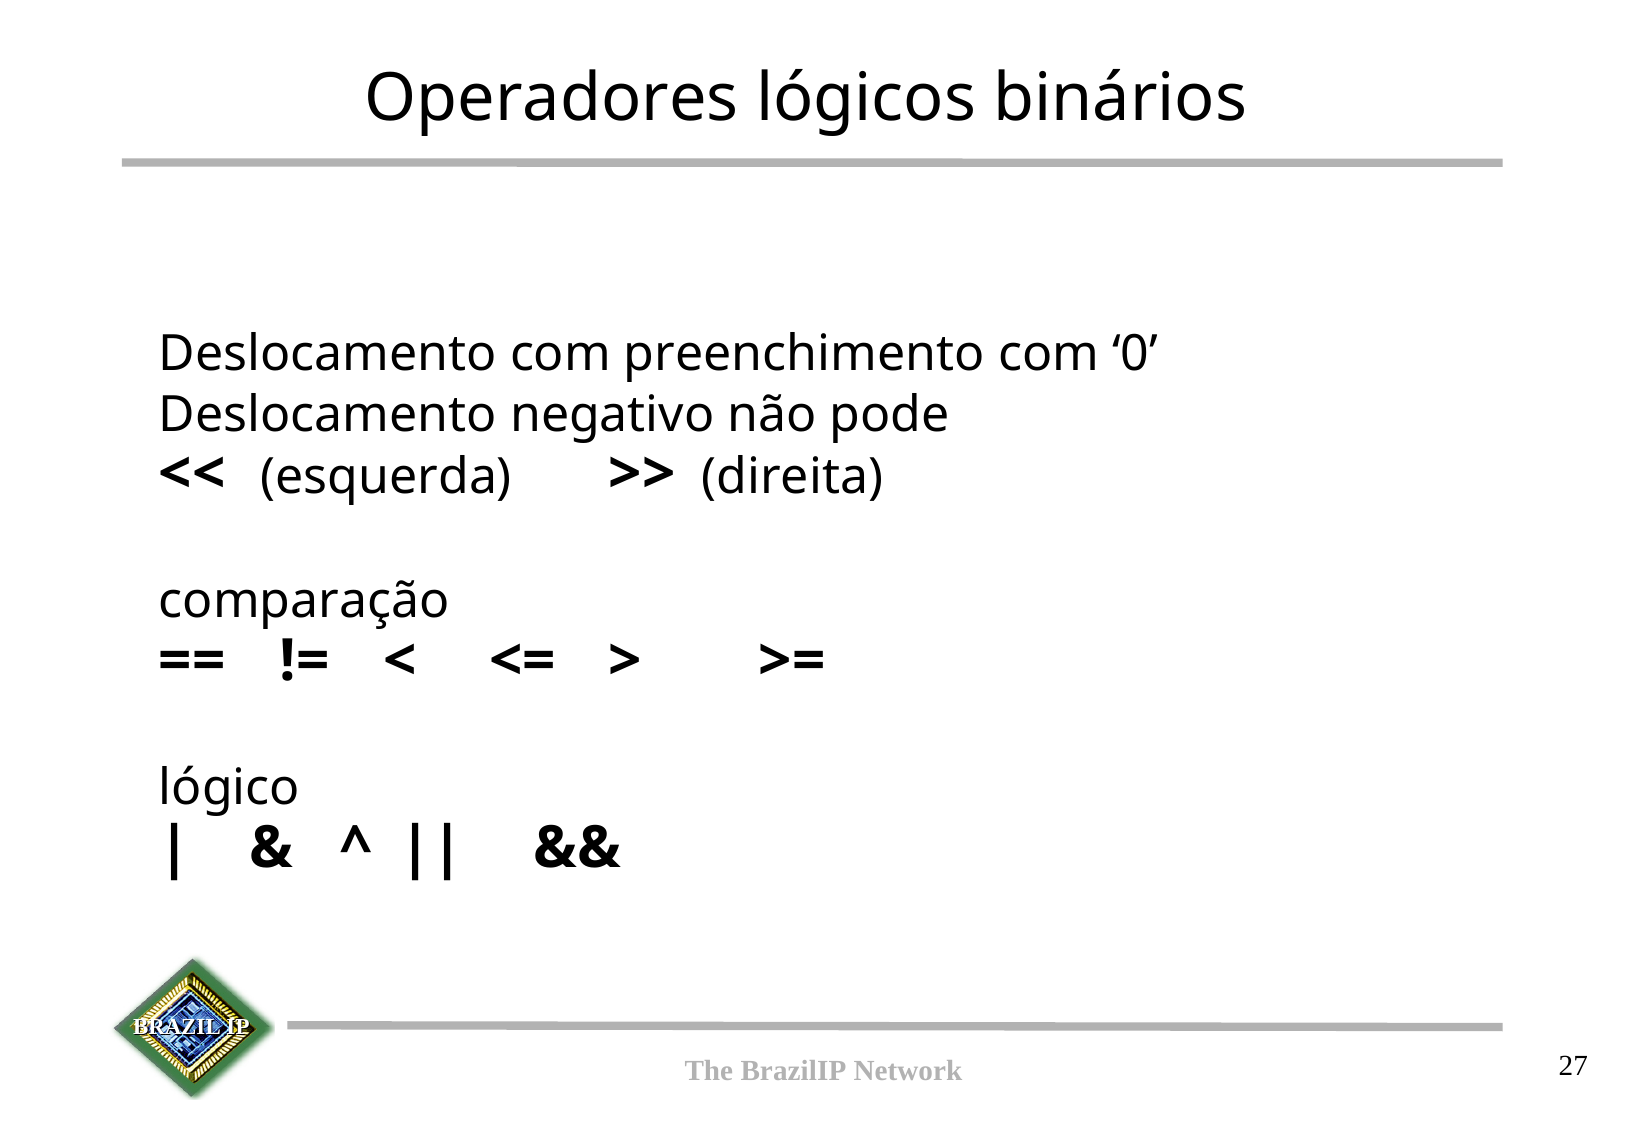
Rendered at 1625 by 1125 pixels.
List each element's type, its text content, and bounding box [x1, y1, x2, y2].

text_box Operadores lógicos binários [116, 34, 1497, 161]
text_box Deslocamento com preenchimento com ‘0’ Deslocamento negativo não pode << (esquerda) >> (direita)‏ comparação == != < <= > >= lógico | & ^ || && [144, 312, 1284, 889]
picture [108, 953, 275, 1100]
